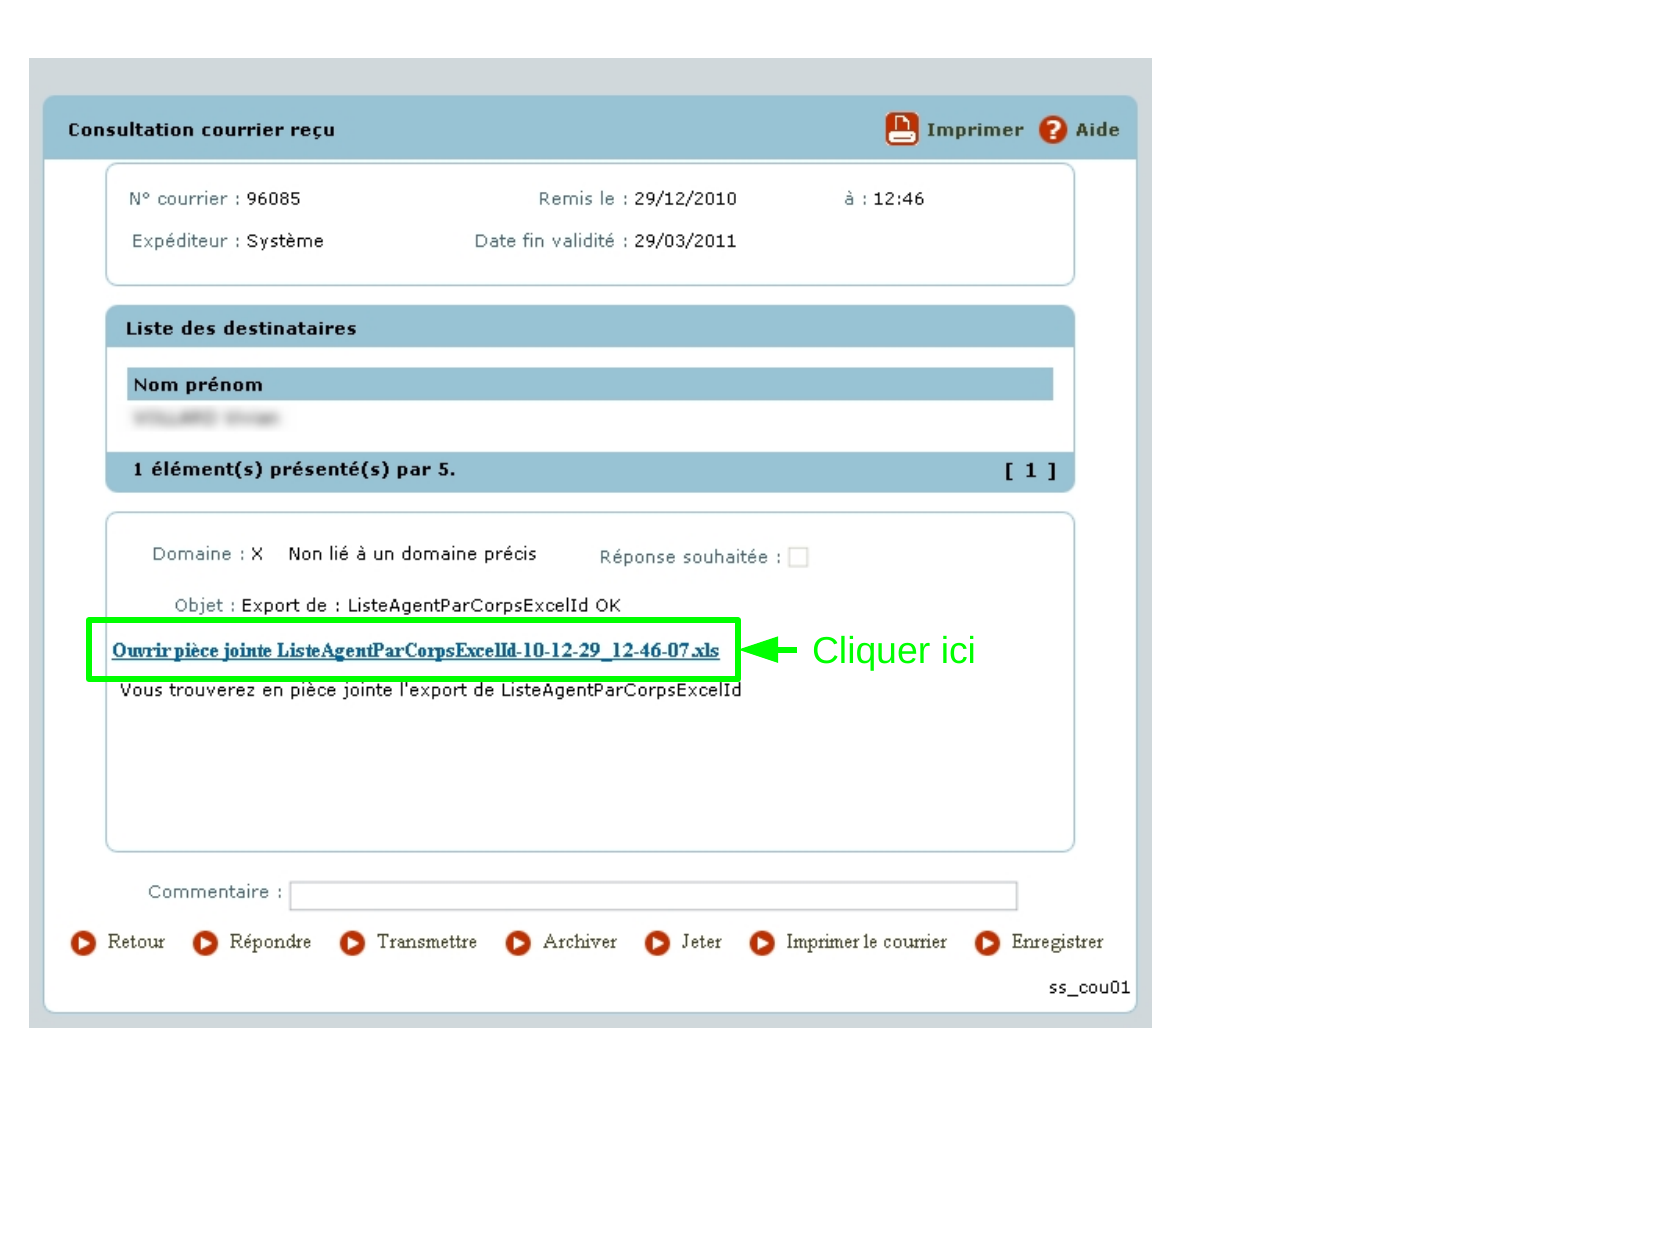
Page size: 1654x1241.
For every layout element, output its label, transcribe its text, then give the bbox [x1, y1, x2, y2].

picture [29, 58, 1152, 1028]
text_box Cliquer ici [797, 622, 1049, 680]
